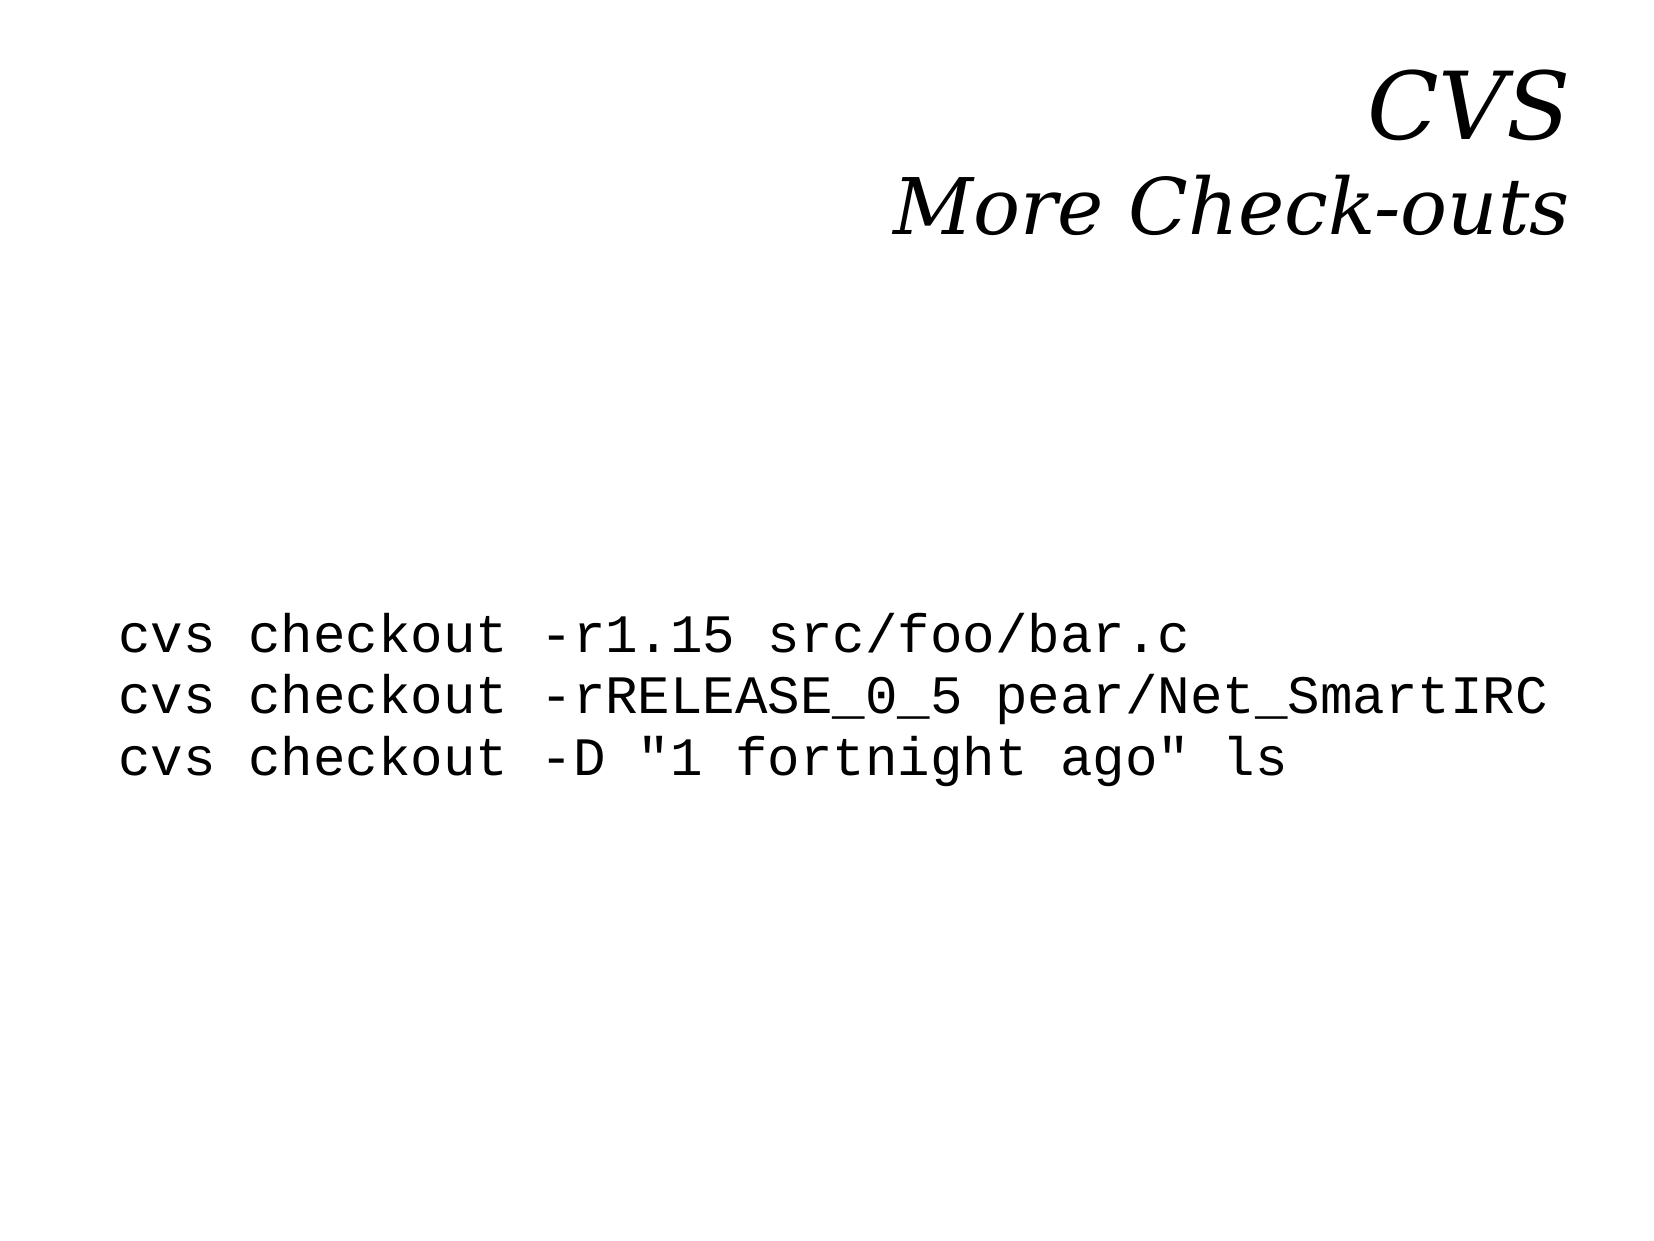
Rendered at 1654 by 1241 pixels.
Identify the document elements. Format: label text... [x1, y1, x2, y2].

title CVS More Check-outs [82, 52, 1571, 254]
subtitle cvs checkout -r1.15 src/foo/bar.c cvs checkout -rRELEASE_0_5 pear/Net_SmartIRC cvs checkout -D "1 fortnight ago" ls [82, 297, 1571, 1102]
